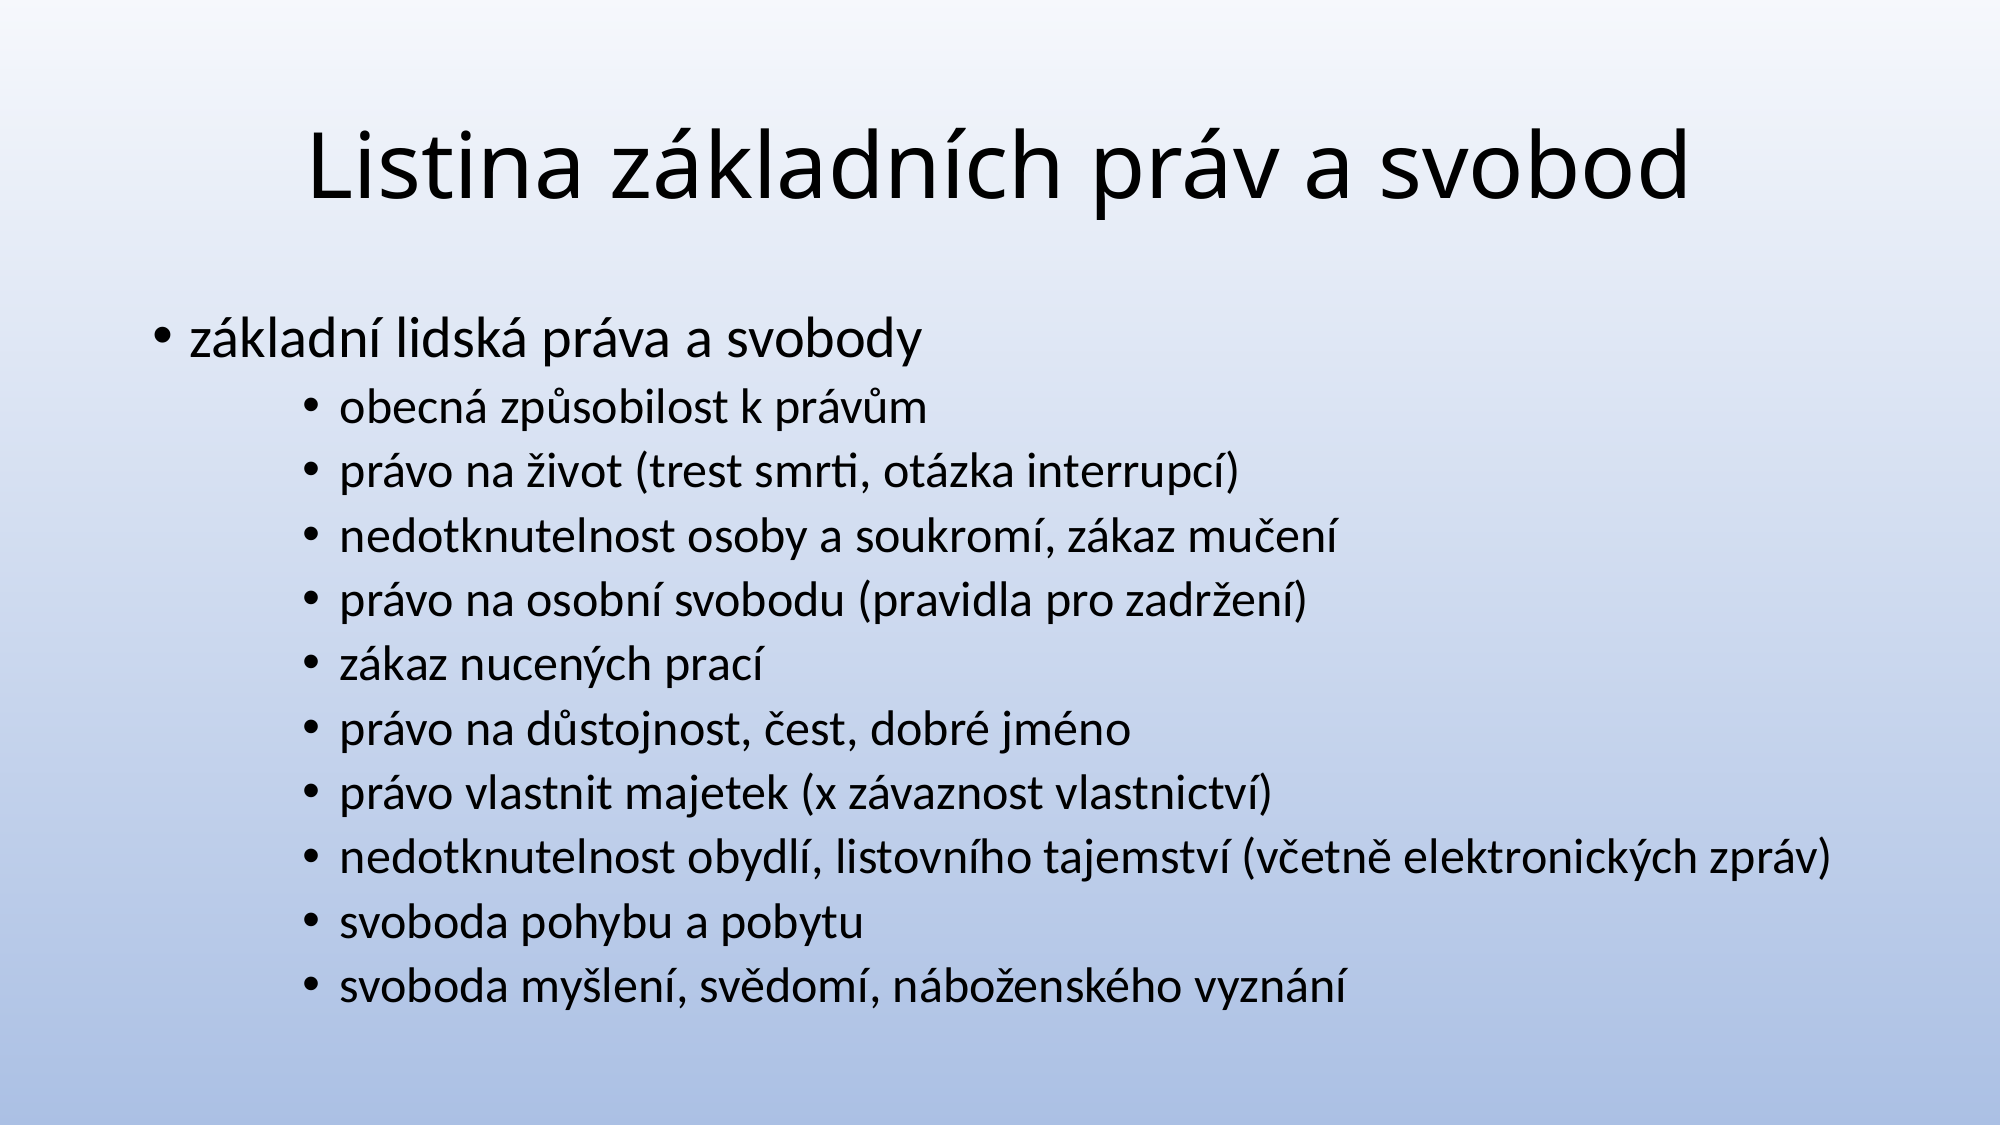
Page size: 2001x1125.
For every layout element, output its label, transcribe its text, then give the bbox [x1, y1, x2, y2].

title Listina základních práv a svobod [137, 59, 1863, 278]
text_box základní lidská práva a svobody obecná způsobilost k právům právo na život (trest smrti, otázka interrupcí) nedotknutelnost osoby a soukromí, zákaz mučení právo na osobní svobodu (pravidla pro zadržení) zákaz nucených prací právo na důstojnost, čest, dobré jméno právo vlastnit majetek (x závaznost vlastnictví) nedotknutelnost obydlí, listovního tajemství (včetně elektronických zpráv) svoboda pohybu a pobytu svoboda myšlení, svědomí, náboženského vyznání [137, 299, 1863, 1066]
